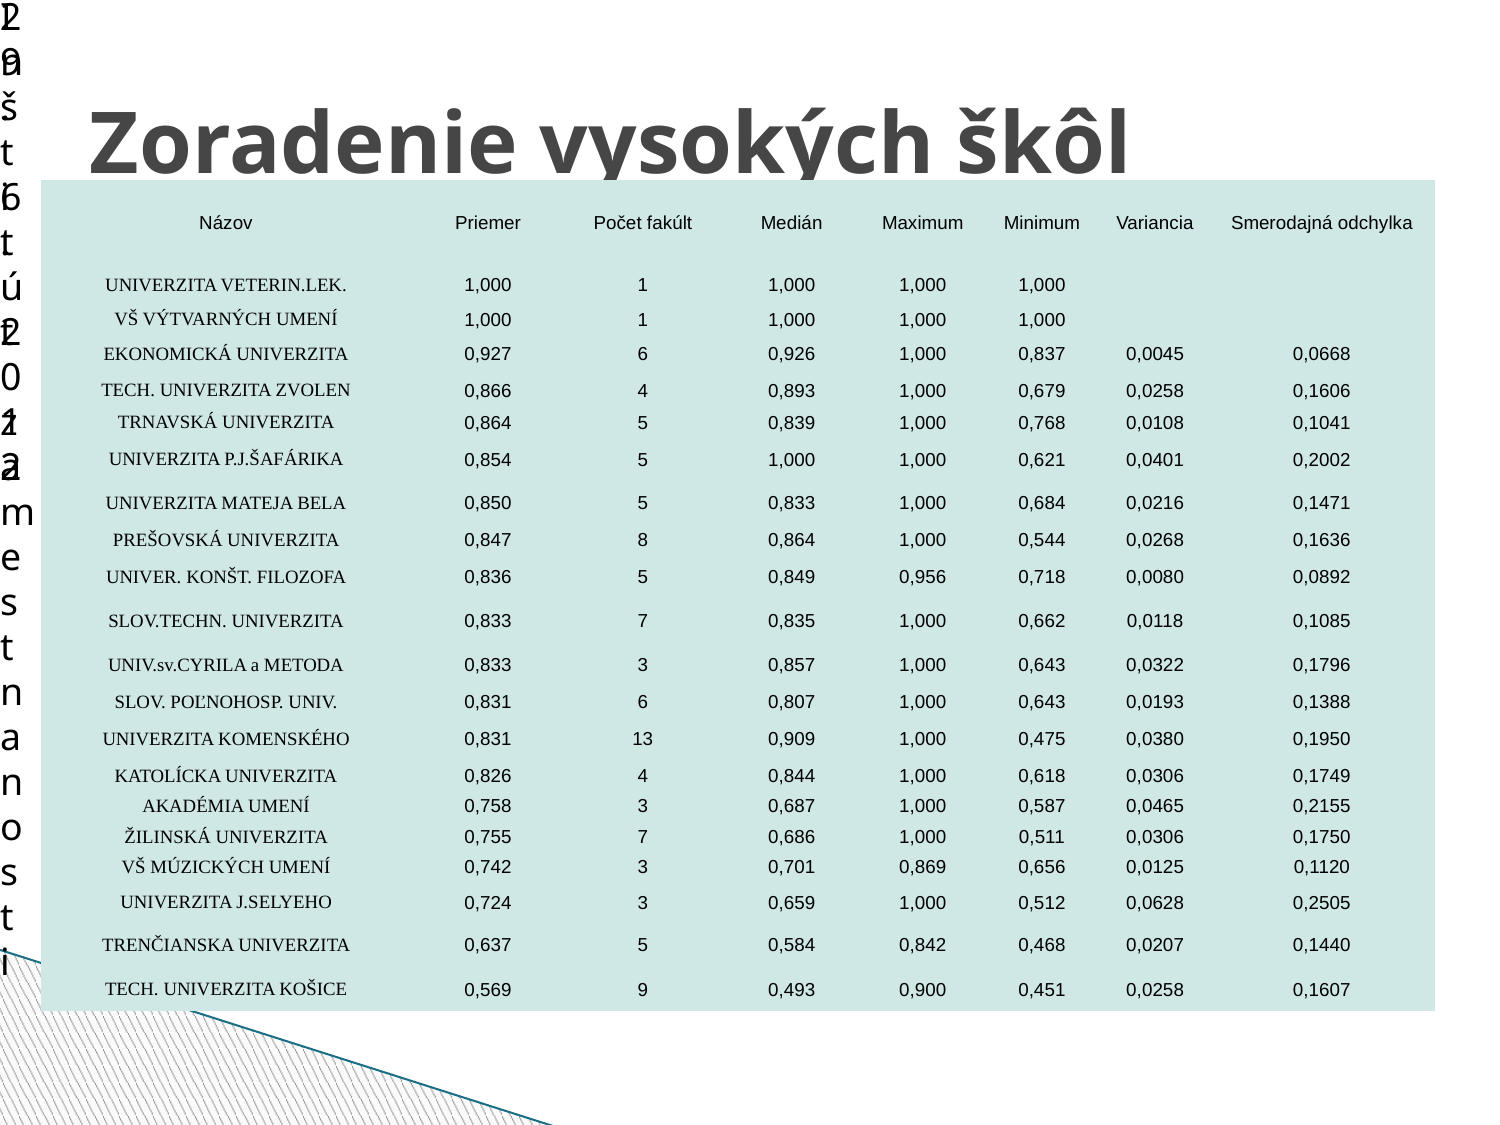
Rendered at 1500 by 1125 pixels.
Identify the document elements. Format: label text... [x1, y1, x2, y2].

table_cell 0,2002 [1209, 437, 1435, 480]
table_cell VŠ VÝTVARNÝCH UMENÍ [41, 304, 411, 334]
table_cell VŠ MÚZICKÝCH UMENÍ [41, 851, 411, 882]
table_cell 0,643 [982, 687, 1101, 717]
table_cell 0,839 [720, 407, 863, 437]
table_cell 0,956 [863, 555, 982, 598]
table_cell UNIVERZITA P.J.ŠAFÁRIKA [41, 437, 411, 480]
table_cell 1,000 [863, 480, 982, 525]
table_cell 5 [565, 922, 720, 966]
table_cell 1,000 [863, 407, 982, 437]
table_cell 0,755 [411, 821, 565, 851]
table_cell 0,893 [720, 373, 863, 407]
table_cell TECH. UNIVERZITA KOŠICE [41, 966, 411, 1011]
table_cell 0,927 [411, 334, 565, 373]
table_cell 0,544 [982, 525, 1101, 555]
table_cell 5 [565, 480, 720, 525]
picture [0, 952, 543, 1125]
table_cell 0,659 [720, 882, 863, 922]
table_cell 0,0045 [1101, 334, 1209, 373]
table_cell 0,0258 [1101, 966, 1209, 1011]
table_cell 0,833 [720, 480, 863, 525]
table_cell [1101, 304, 1209, 334]
table_cell 1,000 [982, 265, 1101, 304]
table_cell 0,662 [982, 598, 1101, 642]
table_cell 0,1607 [1209, 966, 1435, 1011]
table_cell KATOLÍCKA UNIVERZITA [41, 760, 411, 791]
table_cell 0,584 [720, 922, 863, 966]
table_cell 8 [565, 525, 720, 555]
table_cell 5 [565, 555, 720, 598]
table_cell 0,0892 [1209, 555, 1435, 598]
table_cell 0,0193 [1101, 687, 1209, 717]
table_header Smerodajná odchylka [1209, 180, 1435, 265]
table_cell [1209, 304, 1435, 334]
table_cell SLOV. POĽNOHOSP. UNIV. [41, 687, 411, 717]
table_cell 0,831 [411, 717, 565, 760]
table_cell 0,857 [720, 642, 863, 687]
table_cell 0,0118 [1101, 598, 1209, 642]
table_cell 0,0628 [1101, 882, 1209, 922]
table_cell UNIVERZITA VETERIN.LEK. [41, 265, 411, 304]
table_cell 0,512 [982, 882, 1101, 922]
table_header Medián [720, 180, 863, 265]
table_cell 0,1636 [1209, 525, 1435, 555]
table_cell 1,000 [982, 304, 1101, 334]
table_cell 1 [565, 304, 720, 334]
table_cell 0,0306 [1101, 760, 1209, 791]
table_cell 0,587 [982, 791, 1101, 821]
table_header Minimum [982, 180, 1101, 265]
table_cell 0,1796 [1209, 642, 1435, 687]
table_cell 9 [565, 966, 720, 1011]
table_cell 0,701 [720, 851, 863, 882]
table_cell 0,842 [863, 922, 982, 966]
table_cell 0,1471 [1209, 480, 1435, 525]
table_cell 1,000 [863, 791, 982, 821]
table_cell ŽILINSKÁ UNIVERZITA [41, 821, 411, 851]
table_cell 1,000 [863, 265, 982, 304]
table_cell 1,000 [863, 373, 982, 407]
table_cell 0,643 [982, 642, 1101, 687]
table_cell 0,826 [411, 760, 565, 791]
title Zoradenie vysokých škôl [75, 45, 1425, 180]
table_cell 1 [565, 265, 720, 304]
table_cell 0,866 [411, 373, 565, 407]
table_header Názov [41, 180, 411, 265]
table_cell TECH. UNIVERZITA ZVOLEN [41, 373, 411, 407]
table_cell 0,1120 [1209, 851, 1435, 882]
table_cell UNIV.sv.CYRILA a METODA [41, 642, 411, 687]
table_cell 0,1950 [1209, 717, 1435, 760]
table_cell [1209, 265, 1435, 304]
table_header Počet fakúlt [565, 180, 720, 265]
table_cell 1,000 [863, 882, 982, 922]
table_cell 0,844 [720, 760, 863, 791]
table_cell UNIVERZITA KOMENSKÉHO [41, 717, 411, 760]
table_cell TRENČIANSKA UNIVERZITA [41, 922, 411, 966]
table_cell TRNAVSKÁ UNIVERZITA [41, 407, 411, 437]
table_cell UNIVERZITA J.SELYEHO [41, 882, 411, 922]
table_cell 0,1440 [1209, 922, 1435, 966]
table_cell EKONOMICKÁ UNIVERZITA [41, 334, 411, 373]
table_cell 0,475 [982, 717, 1101, 760]
table_header Maximum [863, 180, 982, 265]
table_cell 0,0668 [1209, 334, 1435, 373]
table_cell 0,833 [411, 598, 565, 642]
table_cell 0,0401 [1101, 437, 1209, 480]
table_cell 1,000 [863, 334, 982, 373]
table_cell 0,837 [982, 334, 1101, 373]
table_cell 7 [565, 821, 720, 851]
table_cell 1,000 [863, 642, 982, 687]
table_cell 0,451 [982, 966, 1101, 1011]
table_cell 0,684 [982, 480, 1101, 525]
table_cell 3 [565, 882, 720, 922]
table_header Priemer [411, 180, 565, 265]
table_cell 0,2155 [1209, 791, 1435, 821]
table_cell 0,831 [411, 687, 565, 717]
table_cell 0,849 [720, 555, 863, 598]
table_cell 1,000 [863, 525, 982, 555]
table_header Variancia [1101, 180, 1209, 265]
table_cell 0,1749 [1209, 760, 1435, 791]
table_cell 0,0268 [1101, 525, 1209, 555]
table_cell 7 [565, 598, 720, 642]
table_cell UNIVER. KONŠT. FILOZOFA [41, 555, 411, 598]
table_cell 6 [565, 334, 720, 373]
table_cell 1,000 [863, 687, 982, 717]
table_cell 0,854 [411, 437, 565, 480]
table_cell PREŠOVSKÁ UNIVERZITA [41, 525, 411, 555]
table_cell 0,0108 [1101, 407, 1209, 437]
table_cell 6 [565, 687, 720, 717]
table_cell 0,569 [411, 966, 565, 1011]
table_cell 3 [565, 642, 720, 687]
table_cell 0,807 [720, 687, 863, 717]
table_cell 0,833 [411, 642, 565, 687]
table_cell 0,0216 [1101, 480, 1209, 525]
table_cell 0,686 [720, 821, 863, 851]
table_cell 0,768 [982, 407, 1101, 437]
table_cell 0,718 [982, 555, 1101, 598]
table_cell UNIVERZITA MATEJA BELA [41, 480, 411, 525]
table_cell 1,000 [720, 437, 863, 480]
table_cell 0,1041 [1209, 407, 1435, 437]
table_cell 1,000 [720, 304, 863, 334]
table_cell 0,0125 [1101, 851, 1209, 882]
table_cell 13 [565, 717, 720, 760]
table_cell 0,847 [411, 525, 565, 555]
table_cell 0,0306 [1101, 821, 1209, 851]
table_cell 0,493 [720, 966, 863, 1011]
table_cell 3 [565, 791, 720, 821]
table_cell 1,000 [411, 304, 565, 334]
table_cell 0,836 [411, 555, 565, 598]
table_cell 1,000 [863, 304, 982, 334]
table_cell 1,000 [863, 717, 982, 760]
table_cell 0,468 [982, 922, 1101, 966]
table_cell 0,835 [720, 598, 863, 642]
table_cell 0,1606 [1209, 373, 1435, 407]
table_cell 0,0465 [1101, 791, 1209, 821]
table_cell 1,000 [863, 821, 982, 851]
table_cell 0,0322 [1101, 642, 1209, 687]
table_cell 0,909 [720, 717, 863, 760]
table_cell 0,0080 [1101, 555, 1209, 598]
table_cell 0,900 [863, 966, 982, 1011]
table_cell [1101, 265, 1209, 304]
table_cell 4 [565, 760, 720, 791]
table_cell 0,0380 [1101, 717, 1209, 760]
table_cell 0,621 [982, 437, 1101, 480]
table_cell 0,850 [411, 480, 565, 525]
table_cell 0,864 [720, 525, 863, 555]
table_cell 1,000 [720, 265, 863, 304]
table_cell 0,926 [720, 334, 863, 373]
table_cell 0,0207 [1101, 922, 1209, 966]
table_cell 0,869 [863, 851, 982, 882]
table_cell 5 [565, 407, 720, 437]
table_cell 4 [565, 373, 720, 407]
table_cell 0,511 [982, 821, 1101, 851]
table_cell 5 [565, 437, 720, 480]
table_cell 0,679 [982, 373, 1101, 407]
table_cell 0,618 [982, 760, 1101, 791]
table_cell 0,758 [411, 791, 565, 821]
table_cell 0,0258 [1101, 373, 1209, 407]
table_cell 0,687 [720, 791, 863, 821]
table_cell 1,000 [863, 437, 982, 480]
table_cell 0,742 [411, 851, 565, 882]
table_cell 1,000 [863, 598, 982, 642]
table_cell 0,637 [411, 922, 565, 966]
table_cell 0,864 [411, 407, 565, 437]
table_cell 0,1750 [1209, 821, 1435, 851]
table_cell 0,2505 [1209, 882, 1435, 922]
table_cell SLOV.TECHN. UNIVERZITA [41, 598, 411, 642]
table_cell 0,1388 [1209, 687, 1435, 717]
table_cell AKADÉMIA UMENÍ [41, 791, 411, 821]
table_cell 0,656 [982, 851, 1101, 882]
table_cell 1,000 [411, 265, 565, 304]
table_cell 3 [565, 851, 720, 882]
table_cell 0,724 [411, 882, 565, 922]
table_cell 0,1085 [1209, 598, 1435, 642]
table_cell 1,000 [863, 760, 982, 791]
